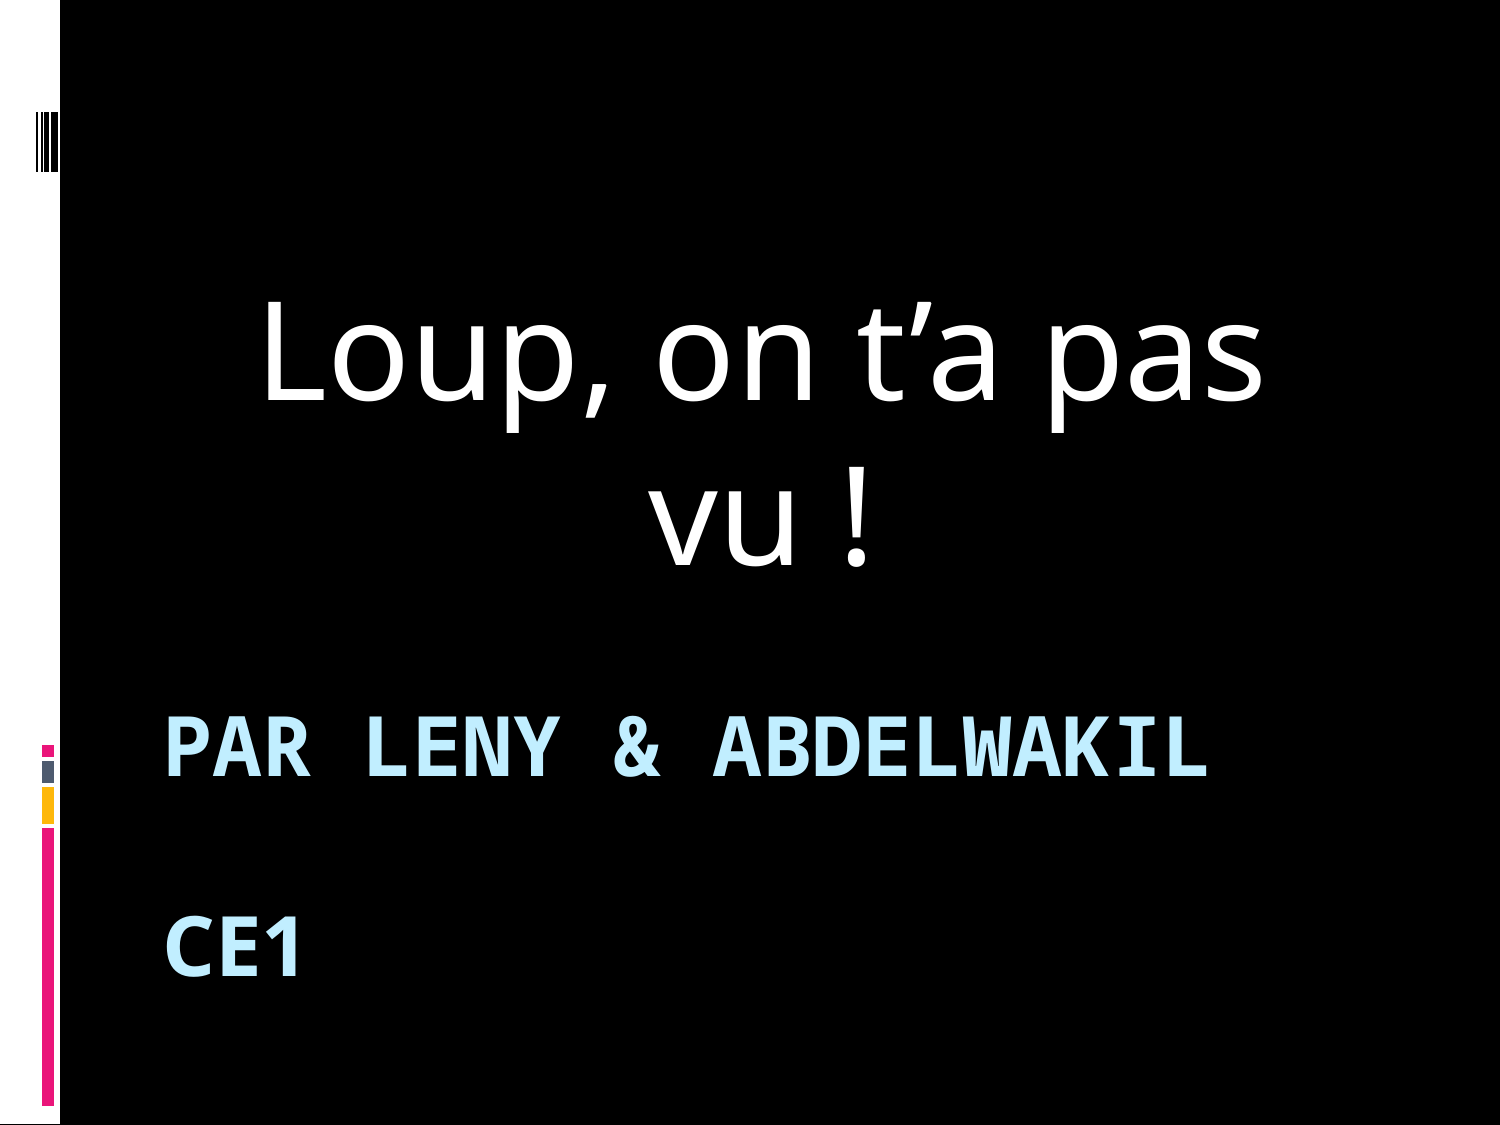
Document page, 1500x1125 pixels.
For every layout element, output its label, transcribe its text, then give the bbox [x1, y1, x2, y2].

title par leny & Abdelwakil Ce1 [147, 586, 1423, 911]
subtitle Loup, on t’a pas vu ! [123, 255, 1399, 503]
picture [725, 537, 776, 588]
